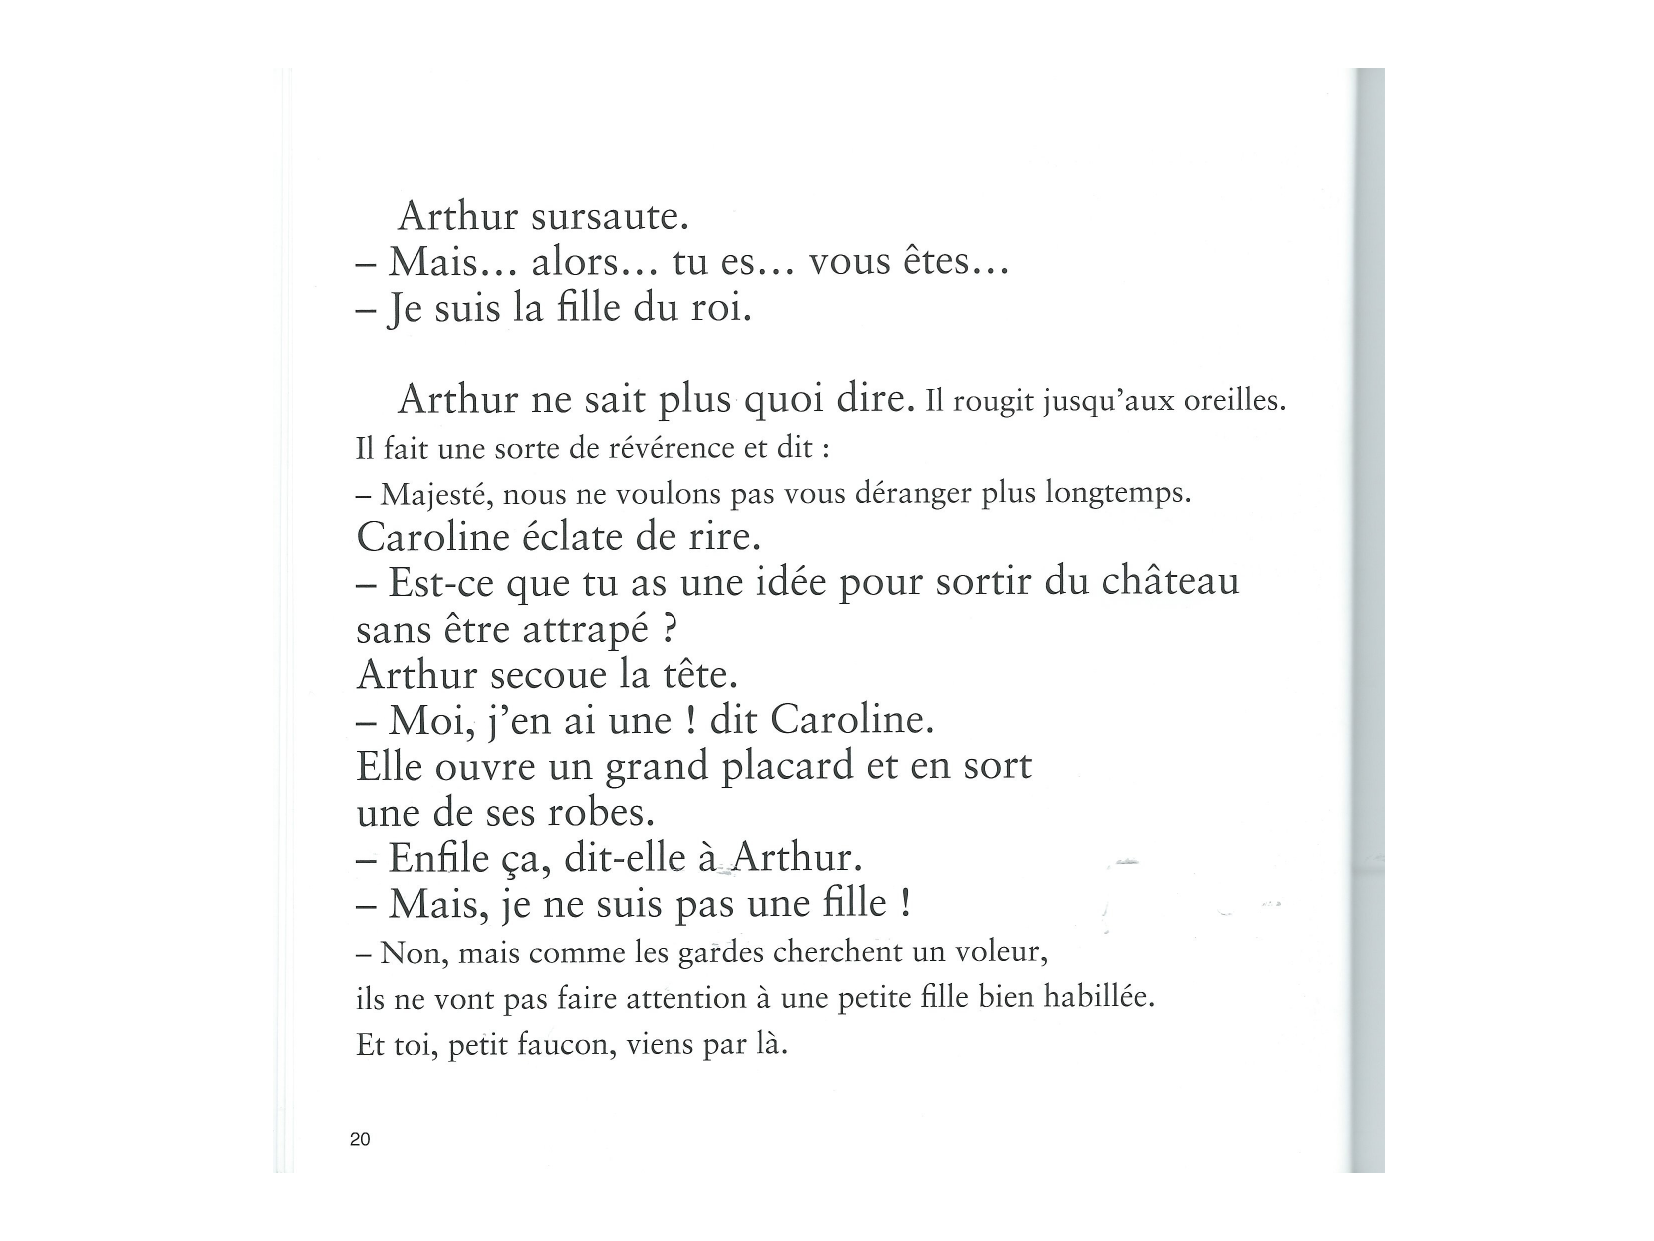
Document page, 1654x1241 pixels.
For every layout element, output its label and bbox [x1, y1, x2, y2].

picture [273, 68, 1385, 1173]
